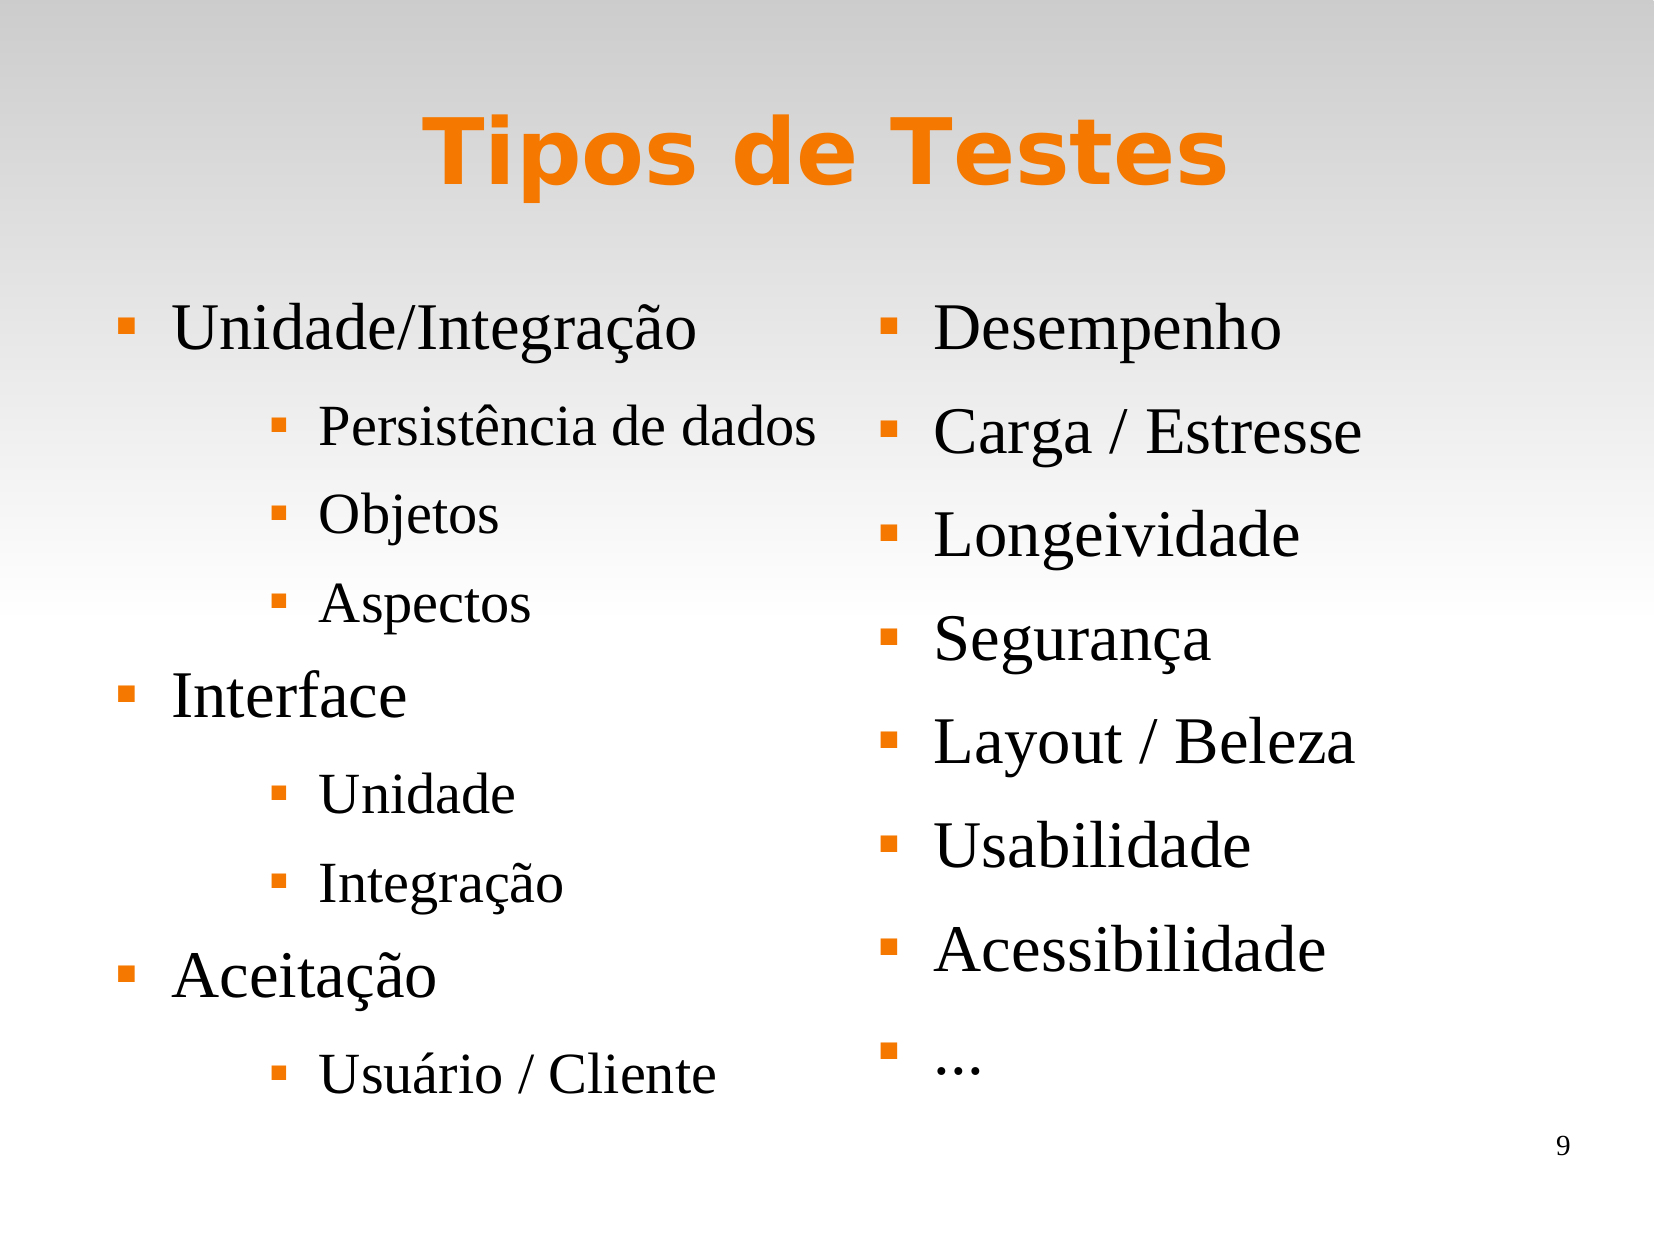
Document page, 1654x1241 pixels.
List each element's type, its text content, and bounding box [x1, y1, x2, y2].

title Tipos de Testes [82, 49, 1571, 257]
list Unidade/Integração Persistência de dados Objetos Aspectos Interface Unidade Integração Aceitação Usuário / Cliente [82, 290, 1571, 1163]
list Desempenho Carga / Estresse Longeividade Segurança Layout / Beleza Usabilidade Acessibilidade ... [845, 290, 1572, 1144]
